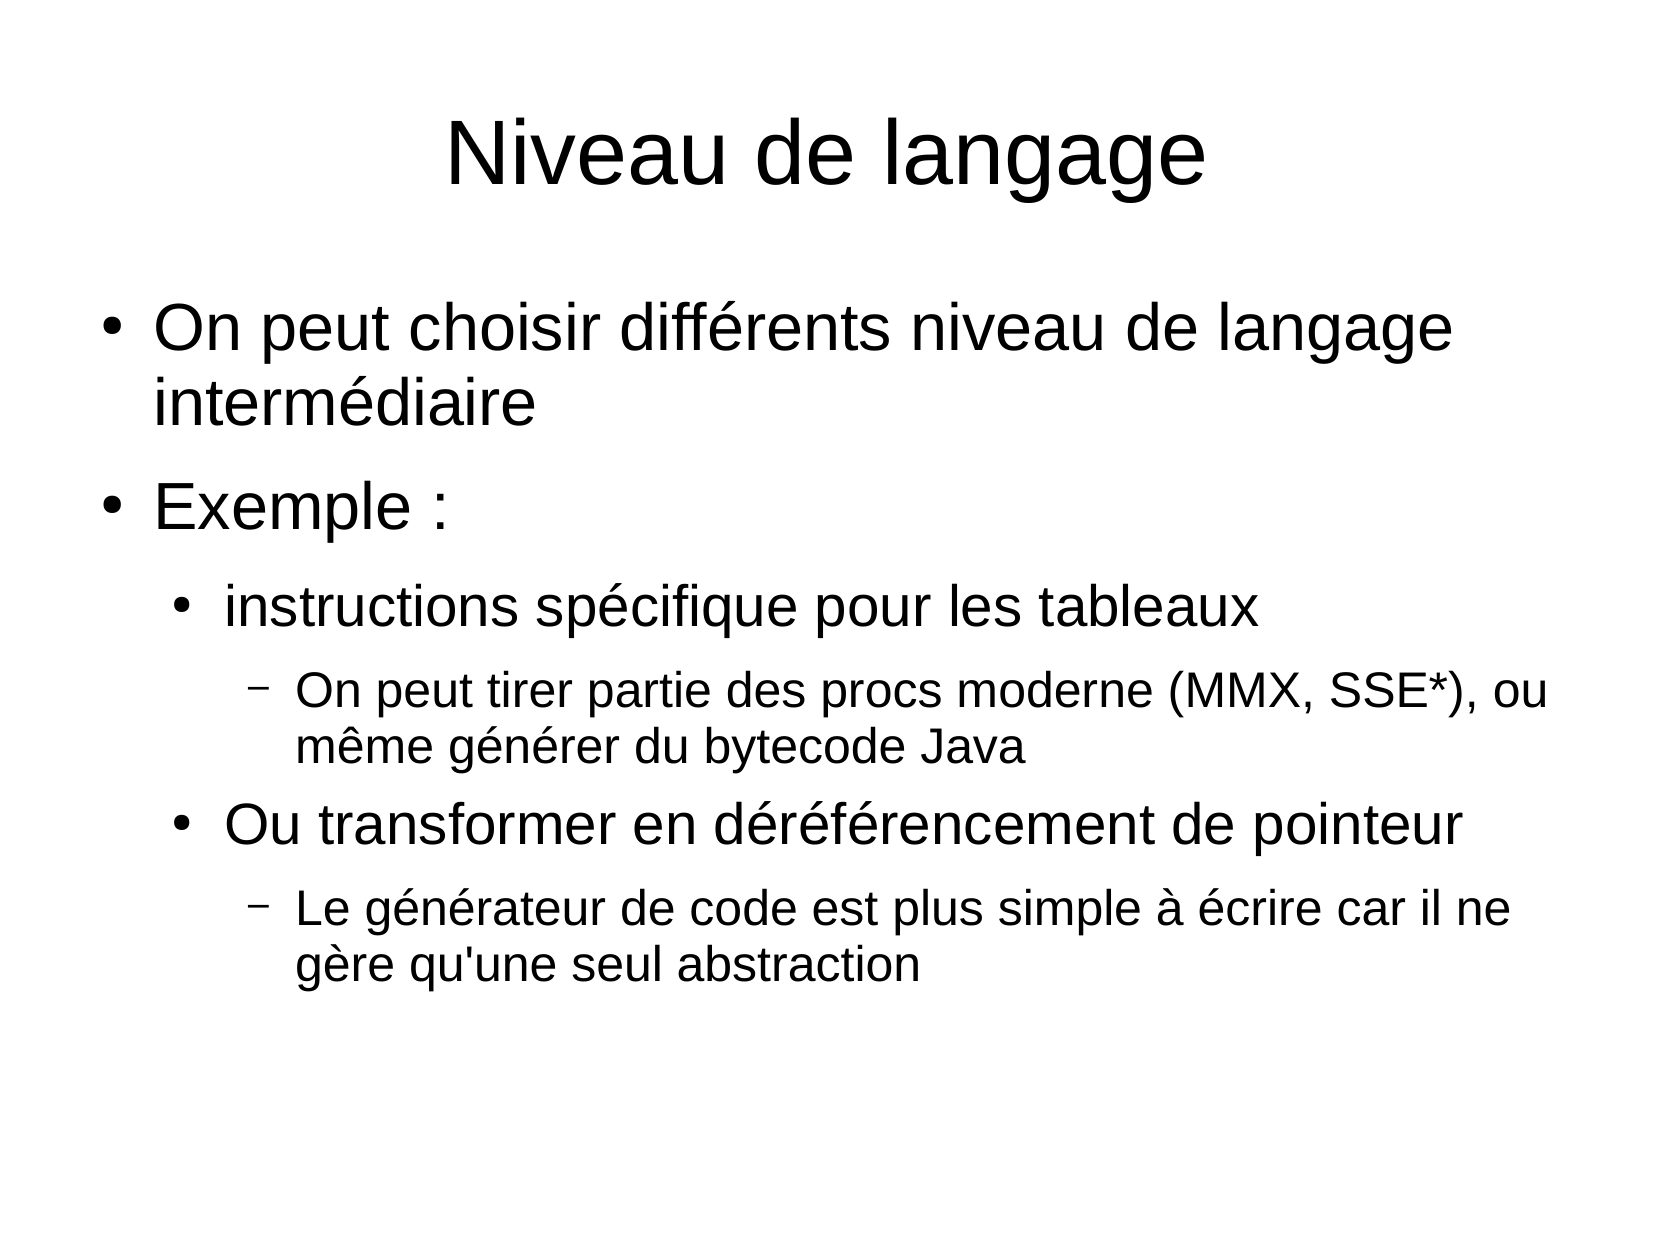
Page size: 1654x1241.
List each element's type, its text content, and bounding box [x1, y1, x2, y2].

list On peut choisir différents niveau de langage intermédiaire Exemple : instructions spécifique pour les tableaux On peut tirer partie des procs moderne (MMX, SSE*), ou même générer du bytecode Java Ou transformer en déréférencement de pointeur Le générateur de code est plus simple à écrire car il ne gère qu'une seul abstraction [82, 290, 1571, 1094]
title Niveau de langage [82, 56, 1571, 250]
